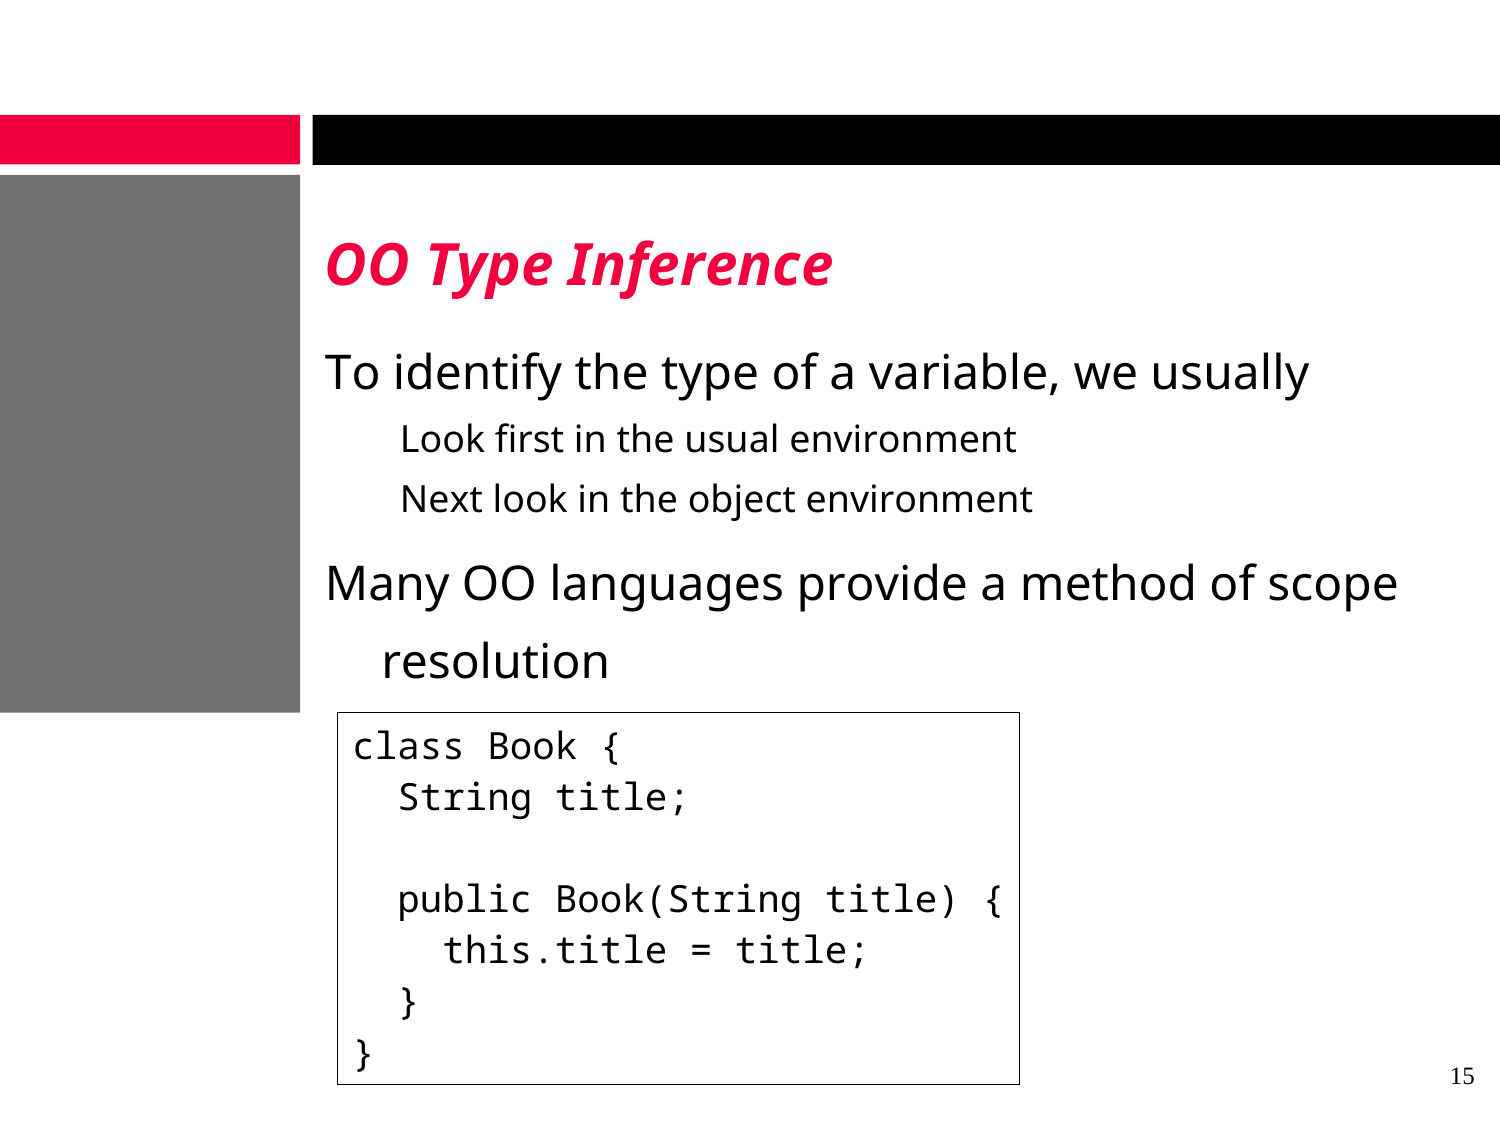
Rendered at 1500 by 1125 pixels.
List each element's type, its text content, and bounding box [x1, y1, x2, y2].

title OO Type Inference [324, 194, 1450, 324]
list To identify the type of a variable, we usually Look first in the usual environment Next look in the object environment Many OO languages provide a method of scope resolution [324, 324, 1450, 1036]
text_box class Book { String title; public Book(String title) { this.title = title; } } [337, 712, 1020, 1032]
